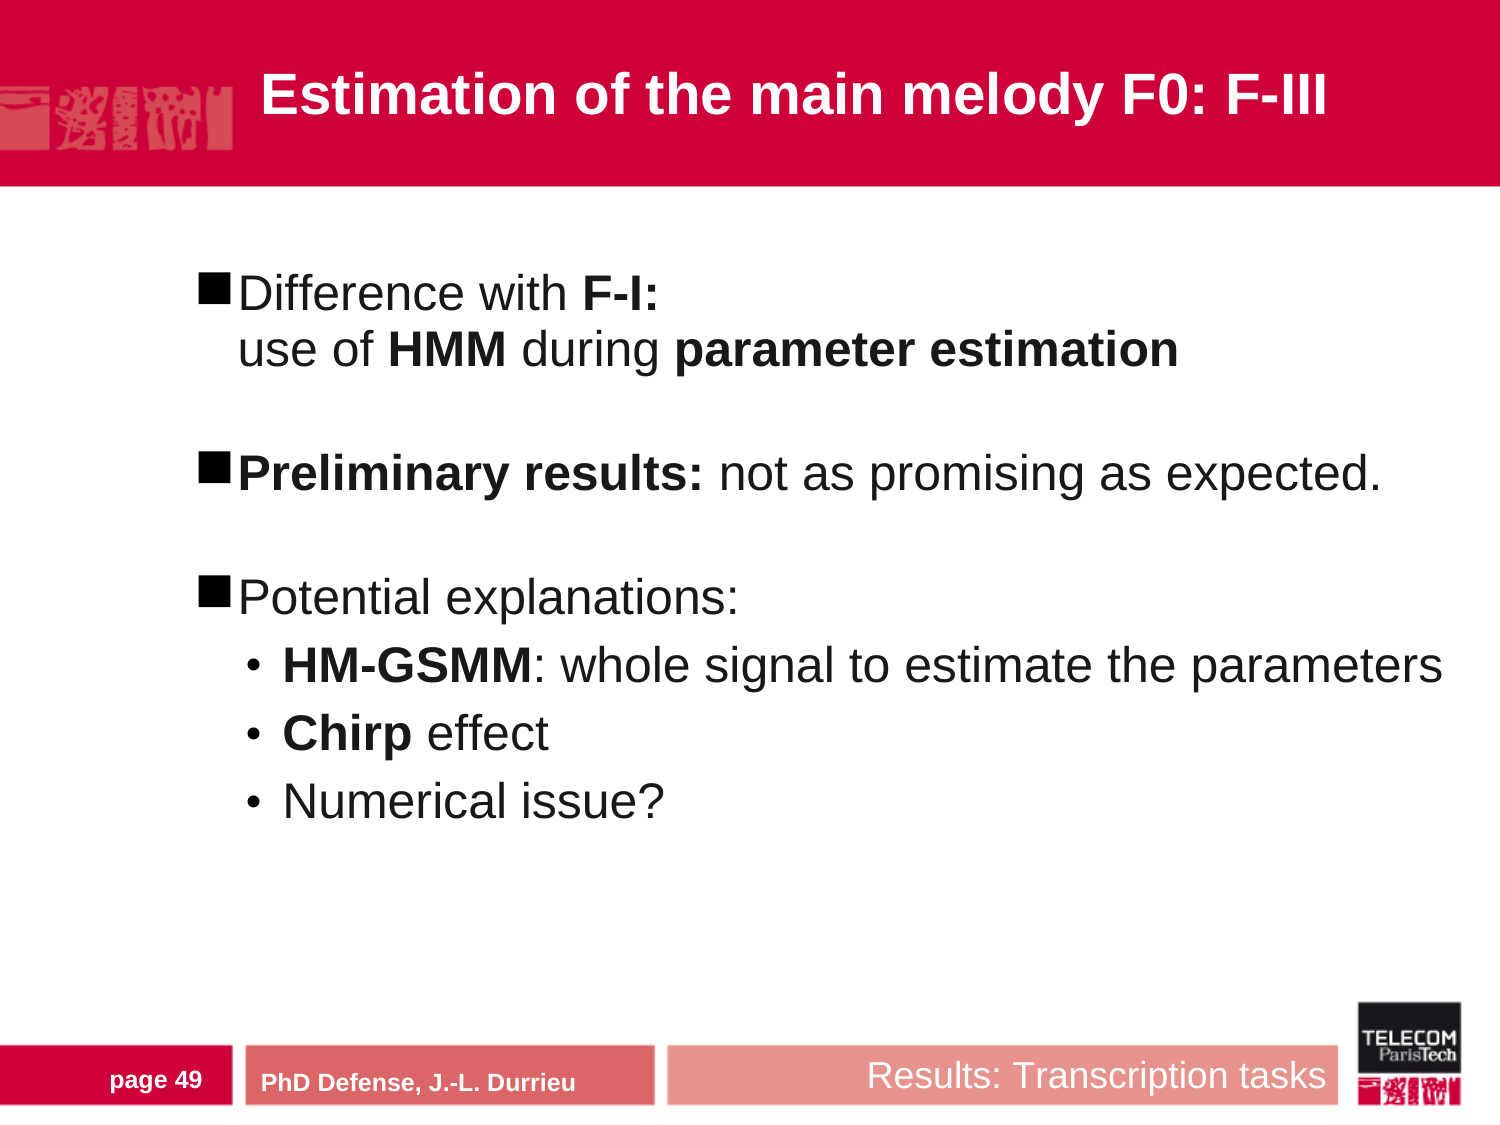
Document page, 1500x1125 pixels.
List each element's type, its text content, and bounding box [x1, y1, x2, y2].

title Estimation of the main melody F0: F-III [245, 16, 1459, 173]
picture [0, 0, 1500, 1125]
list Difference with F-I: use of HMM during parameter estimation Preliminary results: not as promising as expected. Potential explanations: HM-GSMM: whole signal to estimate the parameters Chirp effect Numerical issue? [200, 265, 1459, 994]
text_box Results: Transcription tasks [712, 1036, 1342, 1112]
